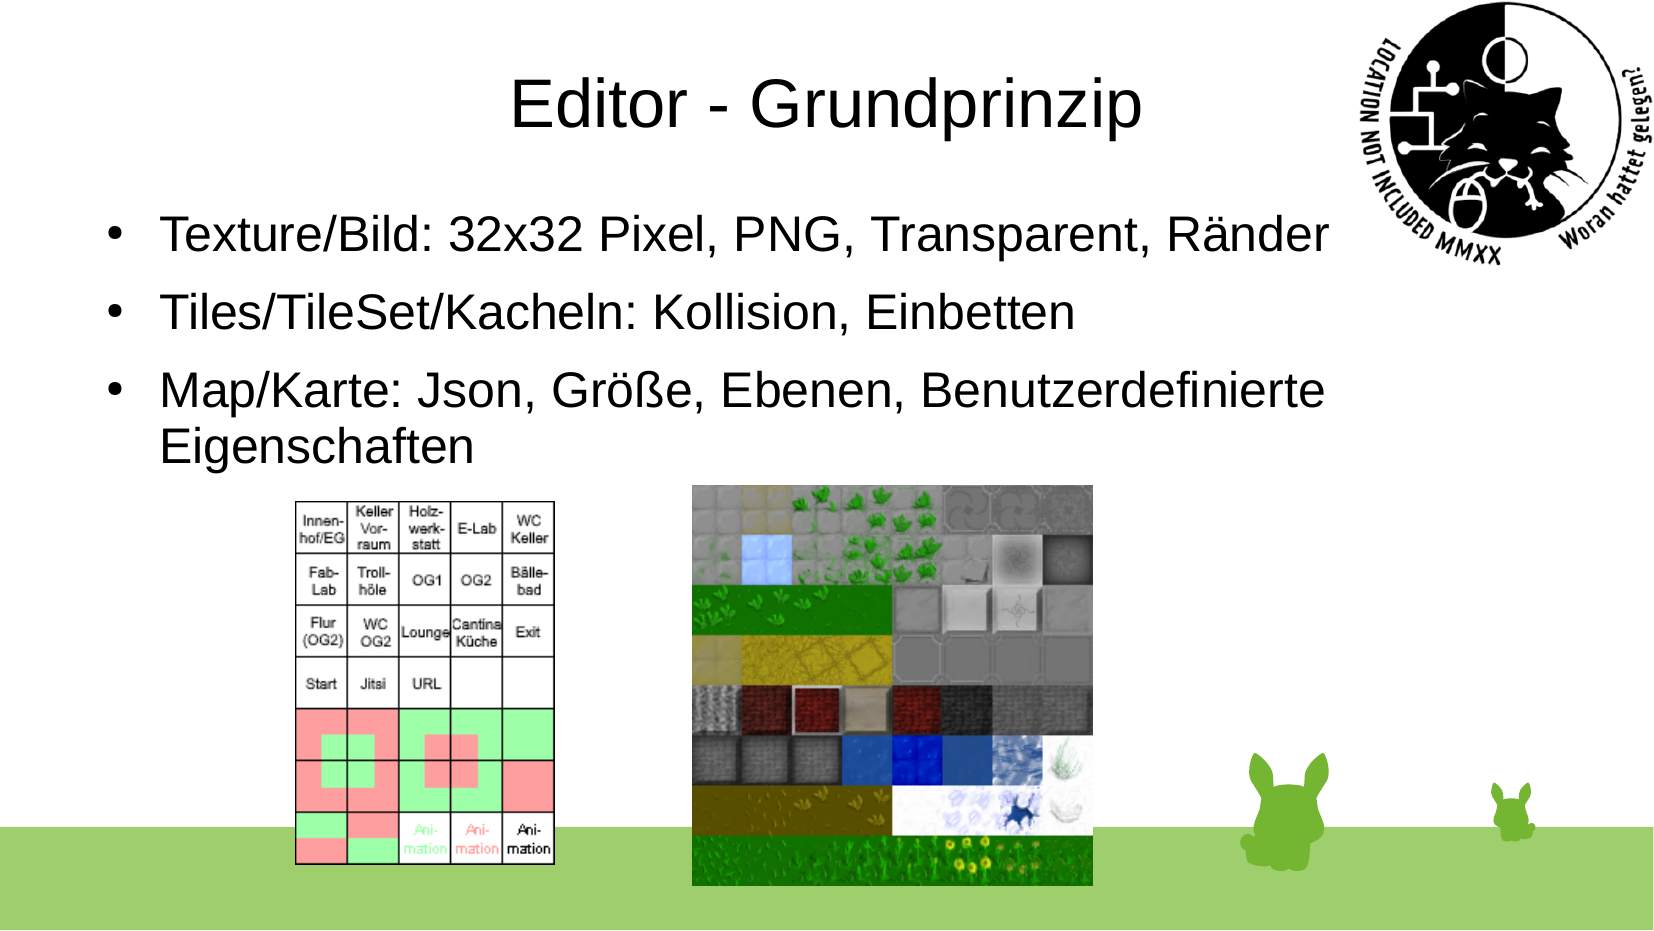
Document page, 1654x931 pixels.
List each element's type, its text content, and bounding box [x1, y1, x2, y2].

picture [692, 485, 1093, 886]
picture [1358, 0, 1654, 266]
list Texture/Bild: 32x32 Pixel, PNG, Transparent, Ränder Tiles/TileSet/Kacheln: Kollision, Einbetten Map/Karte: Json, Größe, Ebenen, Benutzerdefinierte Eigenschaften [88, 206, 1565, 739]
title Editor - Grundprinzip [88, 29, 1358, 178]
picture [295, 501, 555, 865]
